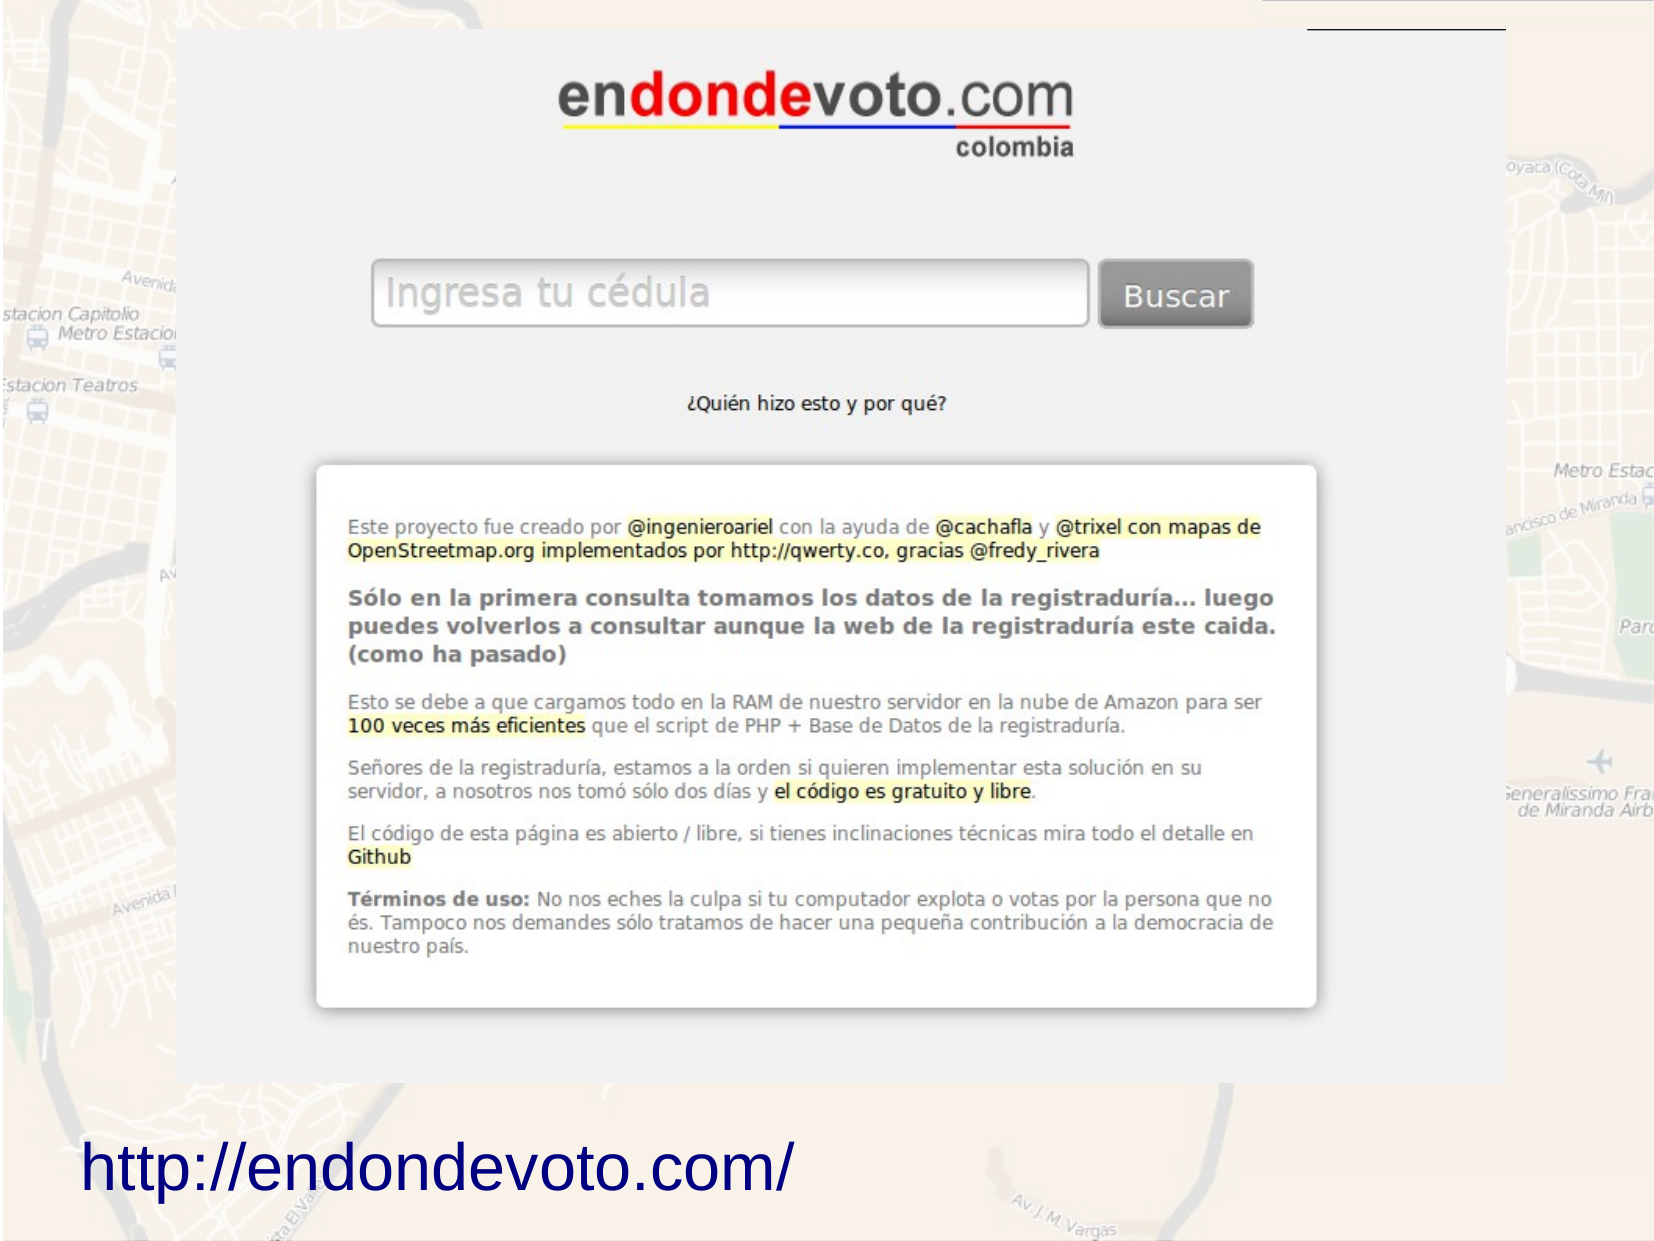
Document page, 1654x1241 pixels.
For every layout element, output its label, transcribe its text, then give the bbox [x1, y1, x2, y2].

text_box http://endondevoto.com/ [65, 1122, 813, 1212]
picture [176, 29, 1506, 1083]
